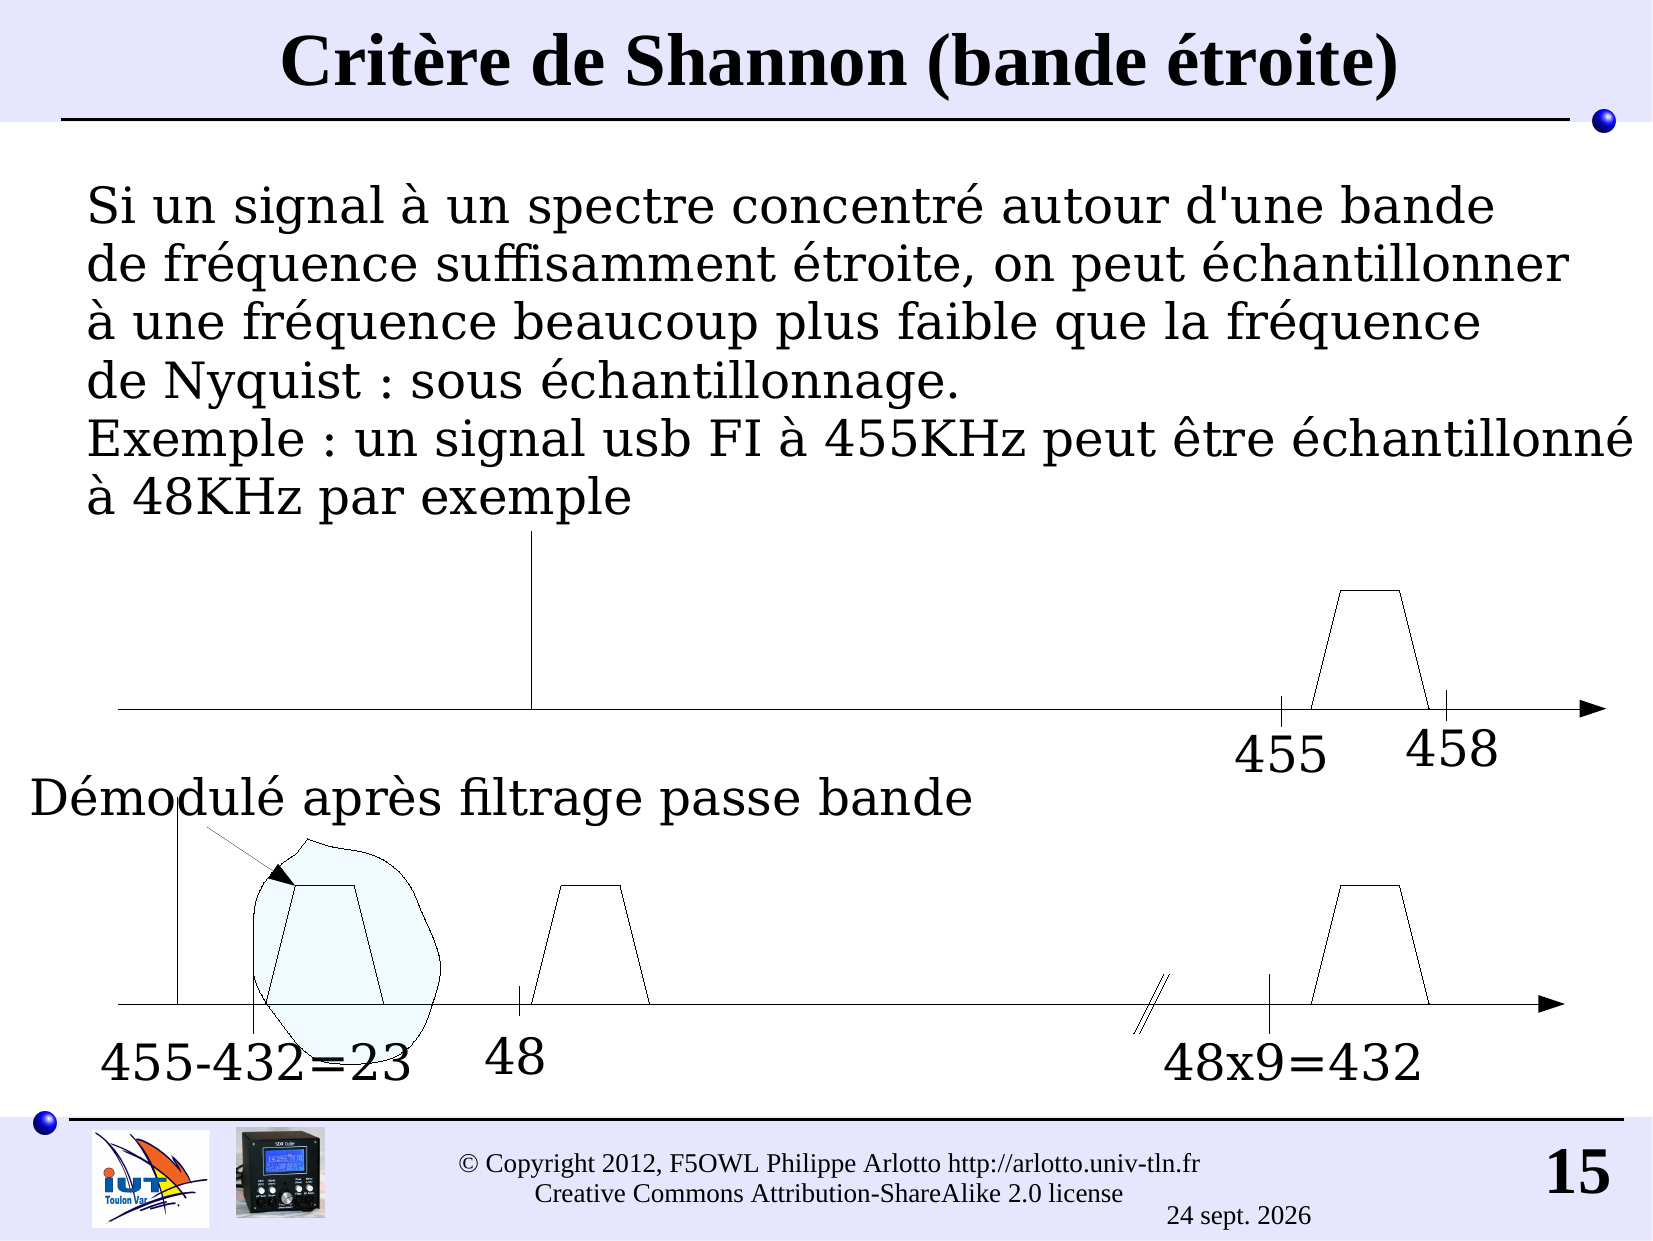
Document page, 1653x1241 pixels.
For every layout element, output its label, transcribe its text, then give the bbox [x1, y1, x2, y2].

text_box Démodulé après filtrage passe bande [29, 768, 976, 827]
text_box 455-432=23 [100, 1034, 414, 1093]
title Critère de Shannon (bande étroite) [95, 11, 1585, 110]
text_box [253, 838, 441, 1065]
text_box 48 [484, 1028, 548, 1087]
text_box Si un signal à un spectre concentré autour d'une bande de fréquence suffisamment étroite, on peut échantillonner à une fréquence beaucoup plus faible que la fréquence de Nyquist : sous échantillonnage. Exemple : un signal usb FI à 455KHz peut être échantillonné à 48KHz par exemple [86, 177, 1637, 527]
text_box 458 [1405, 720, 1501, 779]
text_box 455 [1234, 726, 1330, 785]
text_box 48x9=432 [1163, 1034, 1425, 1093]
picture [236, 1127, 325, 1218]
